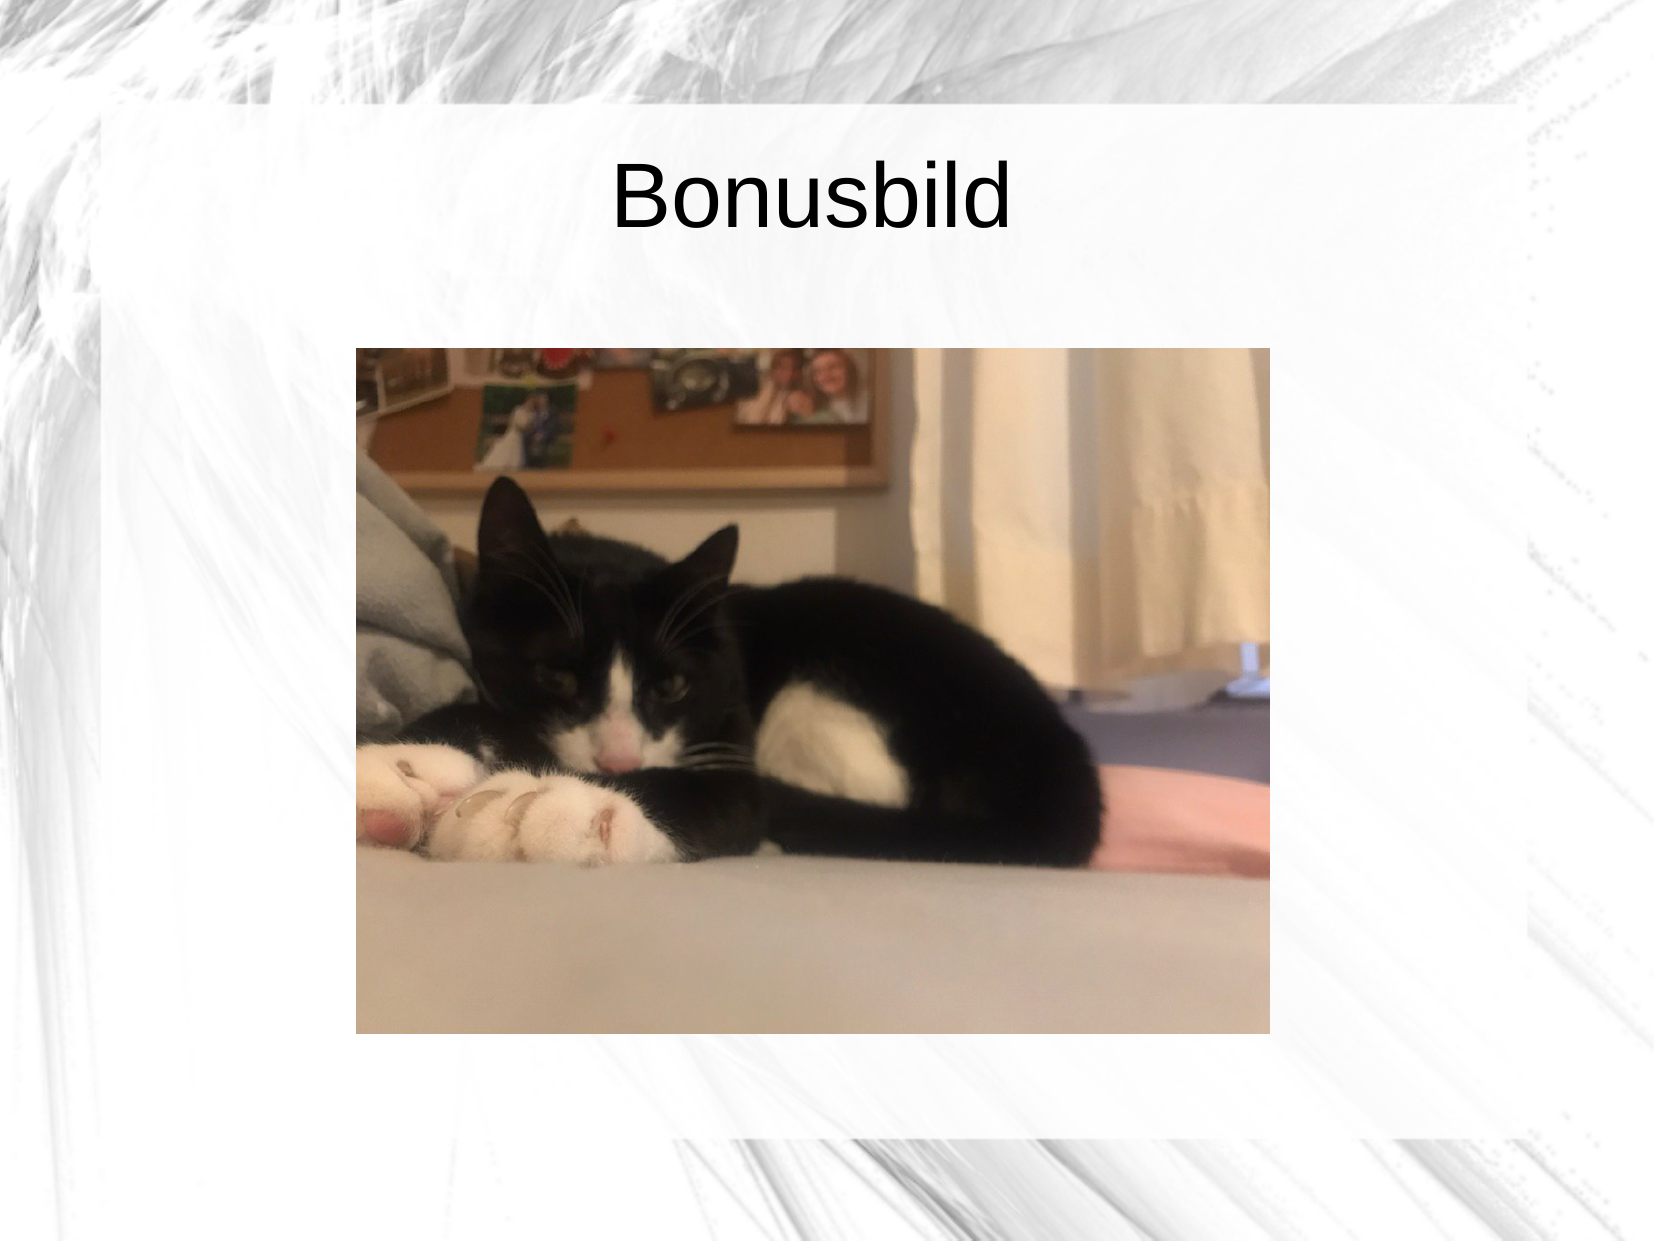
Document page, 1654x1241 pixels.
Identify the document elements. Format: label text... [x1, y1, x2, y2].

title Bonusbild [118, 112, 1506, 281]
picture [0, 0, 1654, 1241]
